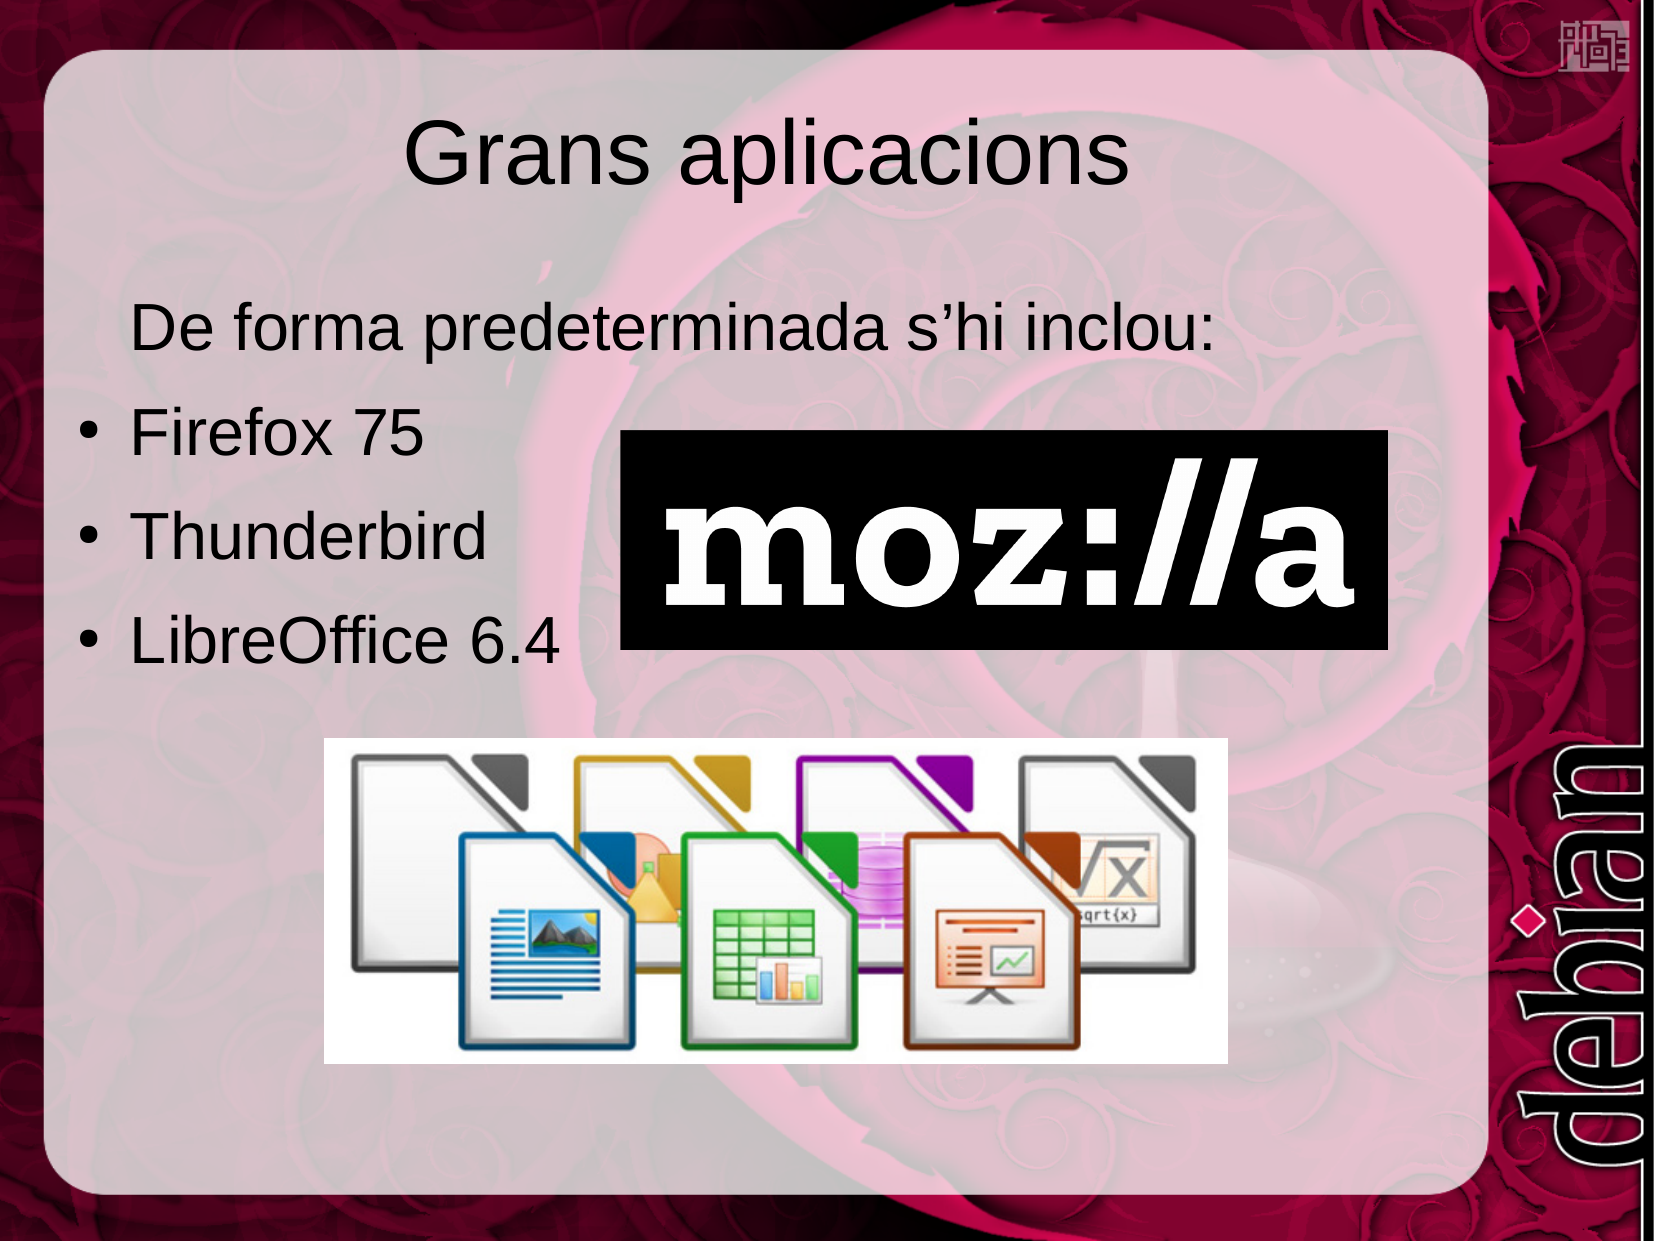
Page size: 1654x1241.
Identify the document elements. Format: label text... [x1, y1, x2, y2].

picture [0, 0, 1654, 1241]
title Grans aplicacions [59, 49, 1477, 257]
list De forma predeterminada s’hi inclou: Firefox 75 Thunderbird LibreOffice 6.4 [59, 290, 1477, 1109]
